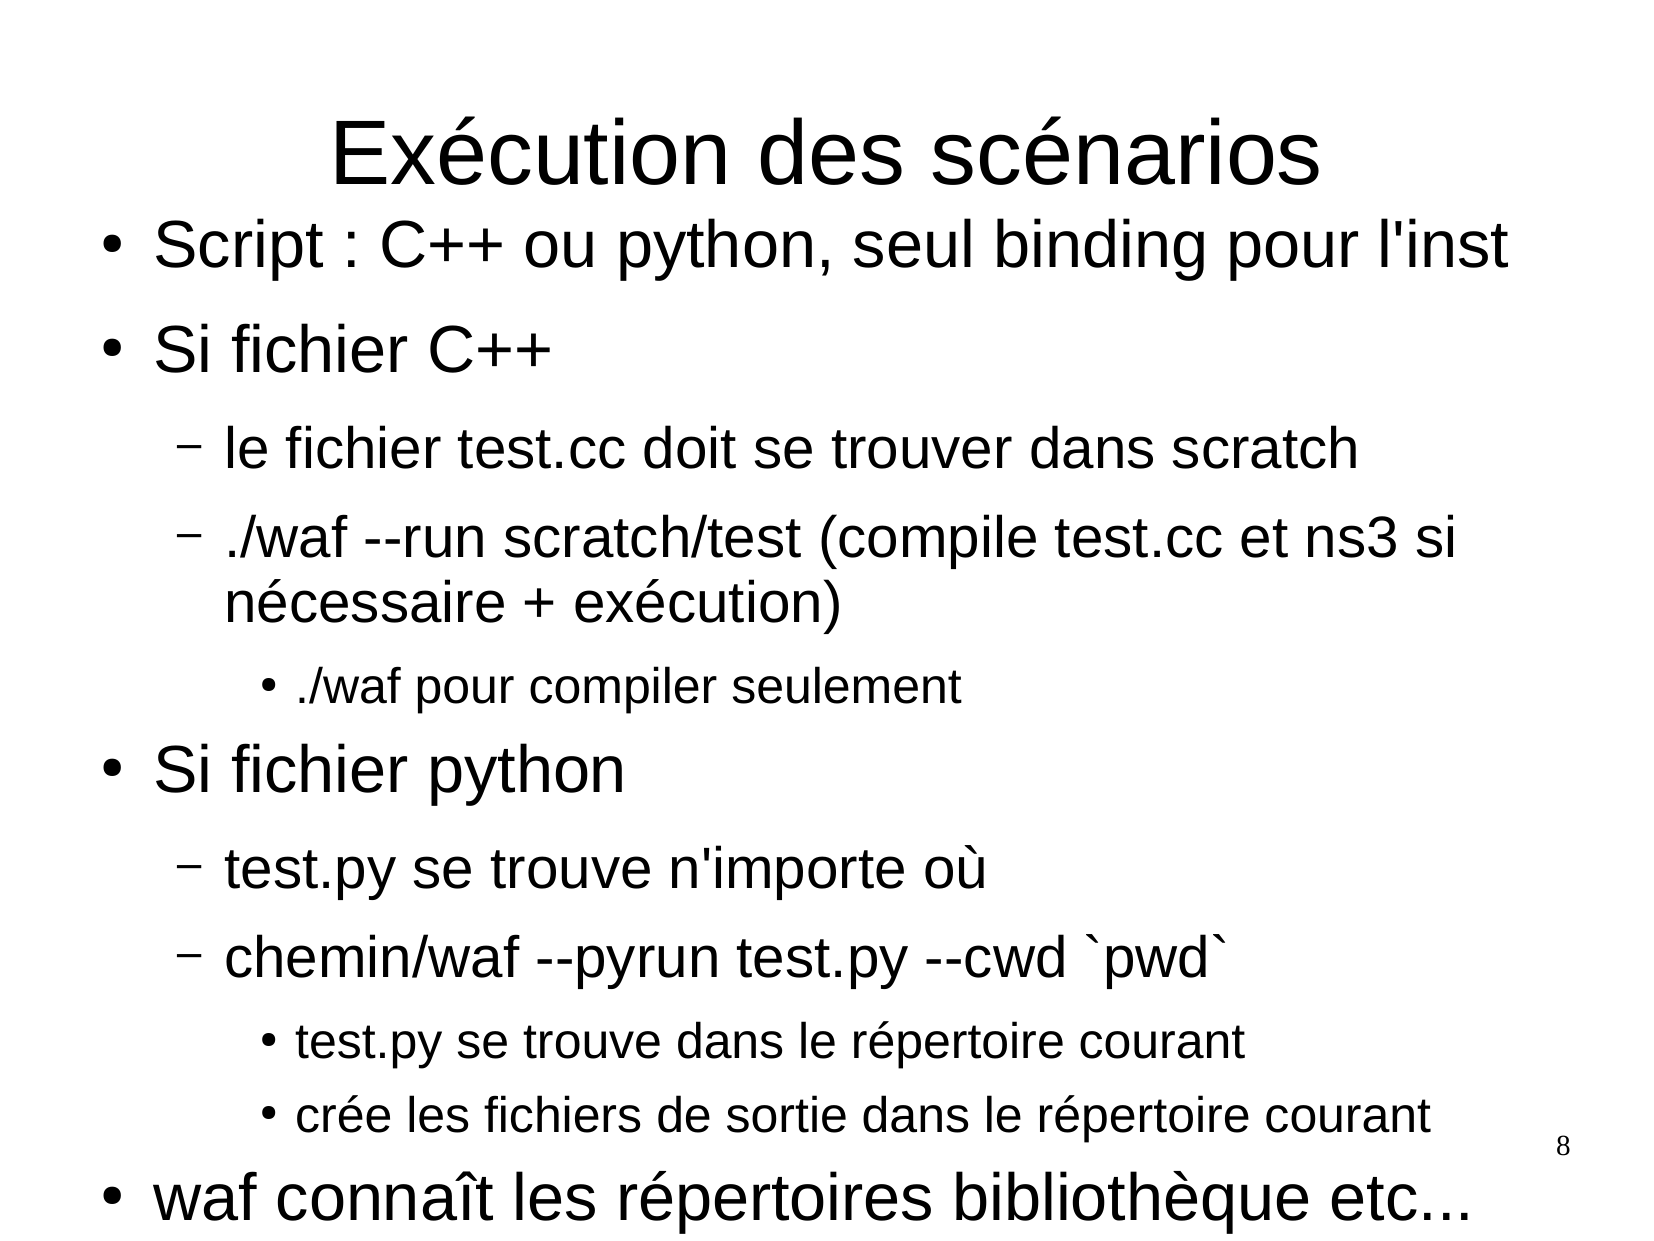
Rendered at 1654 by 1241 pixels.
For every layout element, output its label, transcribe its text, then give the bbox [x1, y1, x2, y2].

title Exécution des scénarios [82, 56, 1571, 207]
list Script : C++ ou python, seul binding pour l'inst Si fichier C++ le fichier test.cc doit se trouver dans scratch ./waf --run scratch/test (compile test.cc et ns3 si nécessaire + exécution) ./waf pour compiler seulement Si fichier python test.py se trouve n'importe où chemin/waf --pyrun test.py --cwd `pwd` test.py se trouve dans le répertoire courant crée les fichiers de sortie dans le répertoire courant waf connaît les répertoires bibliothèque etc... [82, 207, 1571, 1236]
